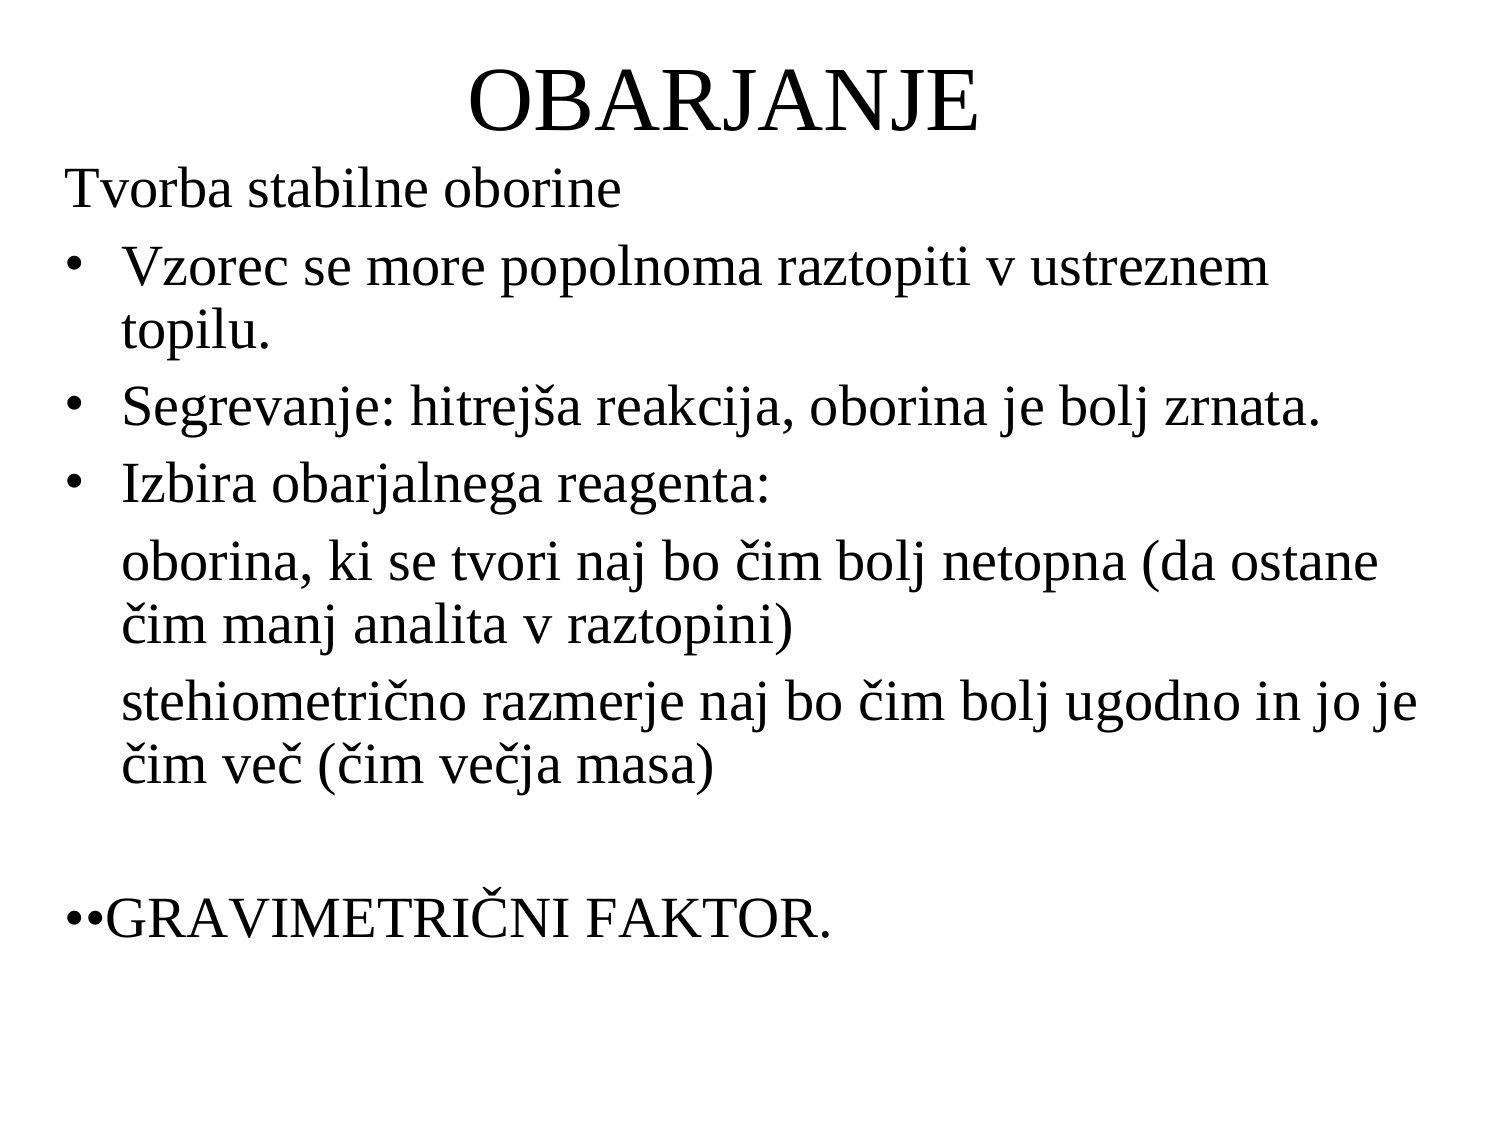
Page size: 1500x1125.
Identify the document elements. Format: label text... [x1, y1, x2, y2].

title OBARJANJE [87, 0, 1363, 149]
list Tvorba stabilne oborine Vzorec se more popolnoma raztopiti v ustreznem topilu. Segrevanje: hitrejša reakcija, oborina je bolj zrnata. Izbira obarjalnega reagenta: oborina, ki se tvori naj bo čim bolj netopna (da ostane čim manj analita v raztopini) stehiometrično razmerje naj bo čim bolj ugodno in jo je čim več (čim večja masa) ••GRAVIMETRIČNI FAKTOR. Primer: Ag lahko oborimo in segrevamo, da dobimo oksid Ag2O3 (10 mg Al na 18.9 mg oborine) ali uporabimo 8-hidroksikinolinon C9H6ON in dobimo 170 mg oborine. Obarjalni reagent dodajamo počasi z mešanjem tople raztopine. [50, 149, 1450, 1125]
